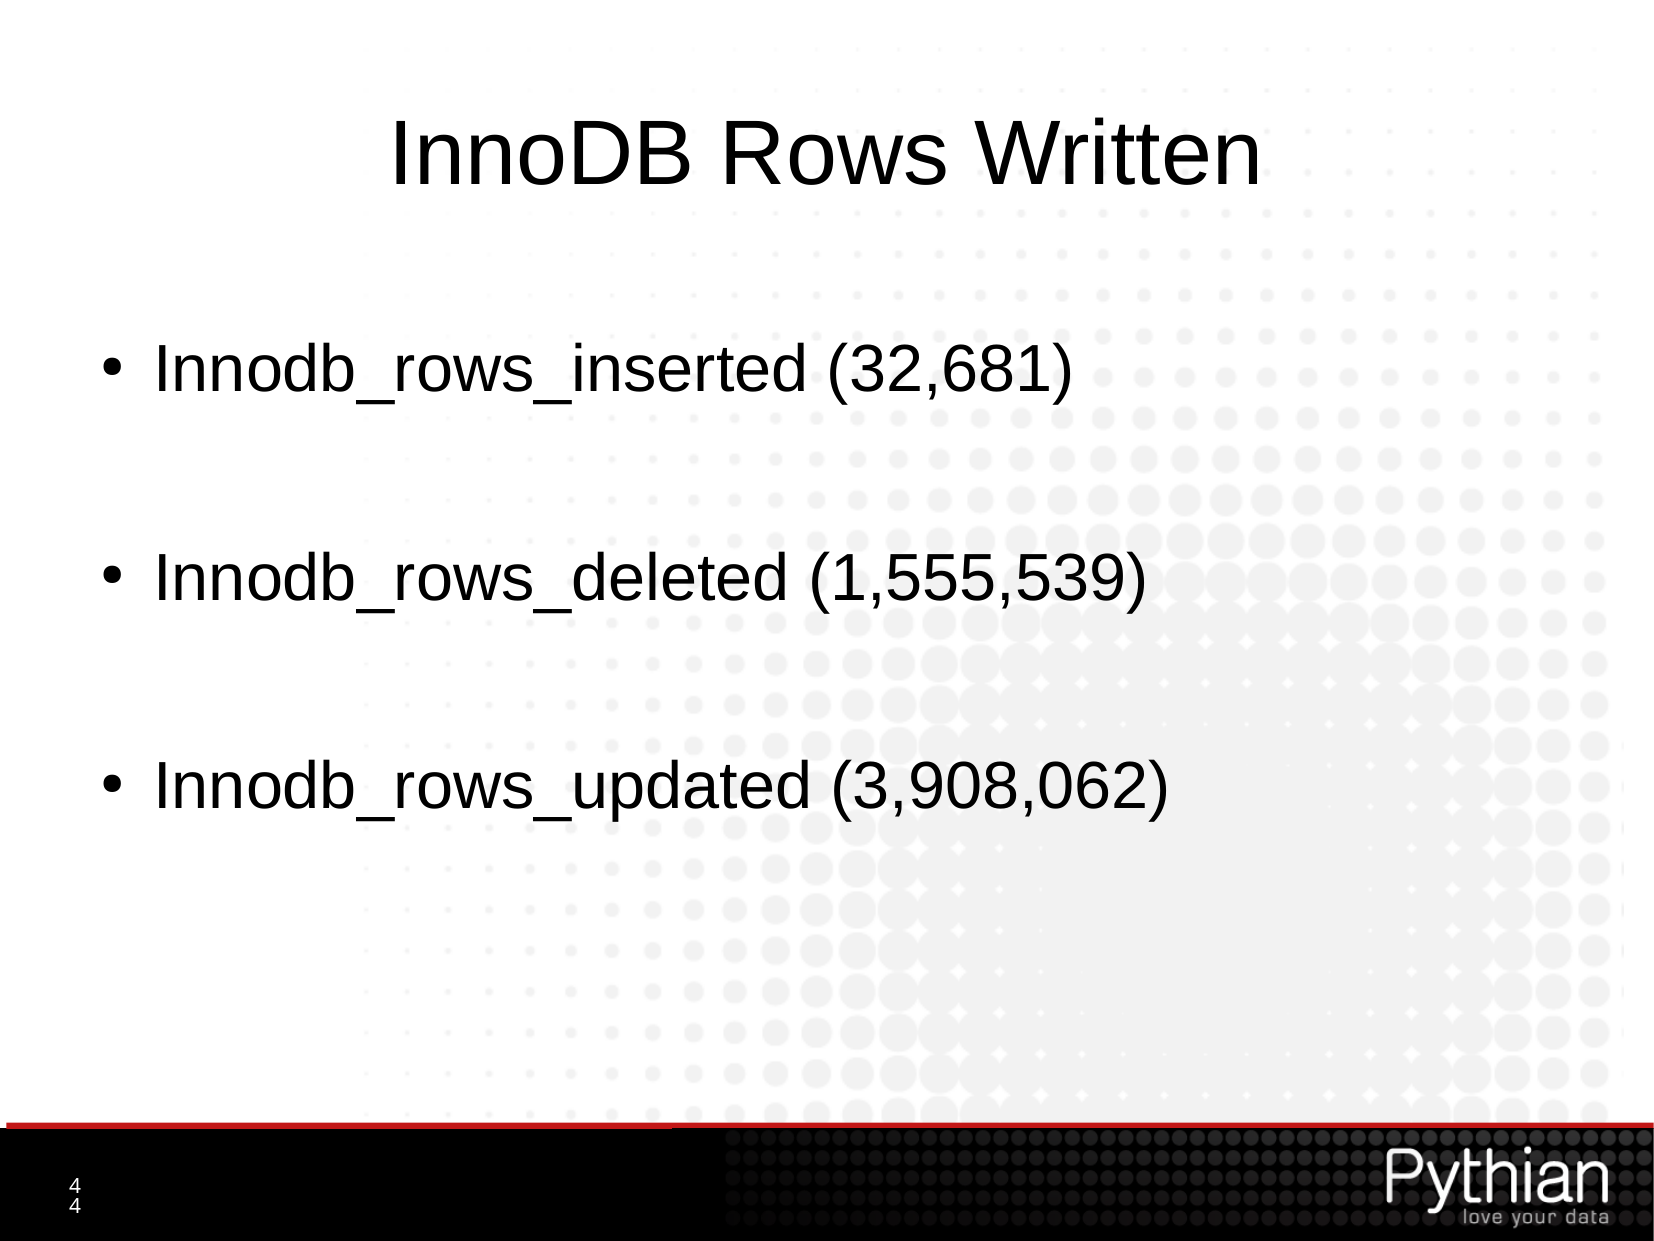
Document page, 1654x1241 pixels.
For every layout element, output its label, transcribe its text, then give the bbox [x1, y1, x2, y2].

title InnoDB Rows Written [82, 49, 1571, 226]
picture [355, 46, 1624, 1122]
list Innodb_rows_inserted (32,681) Innodb_rows_deleted (1,555,539) Innodb_rows_updated (3,908,062) [82, 226, 1571, 1241]
picture [1571, 1128, 1654, 1241]
